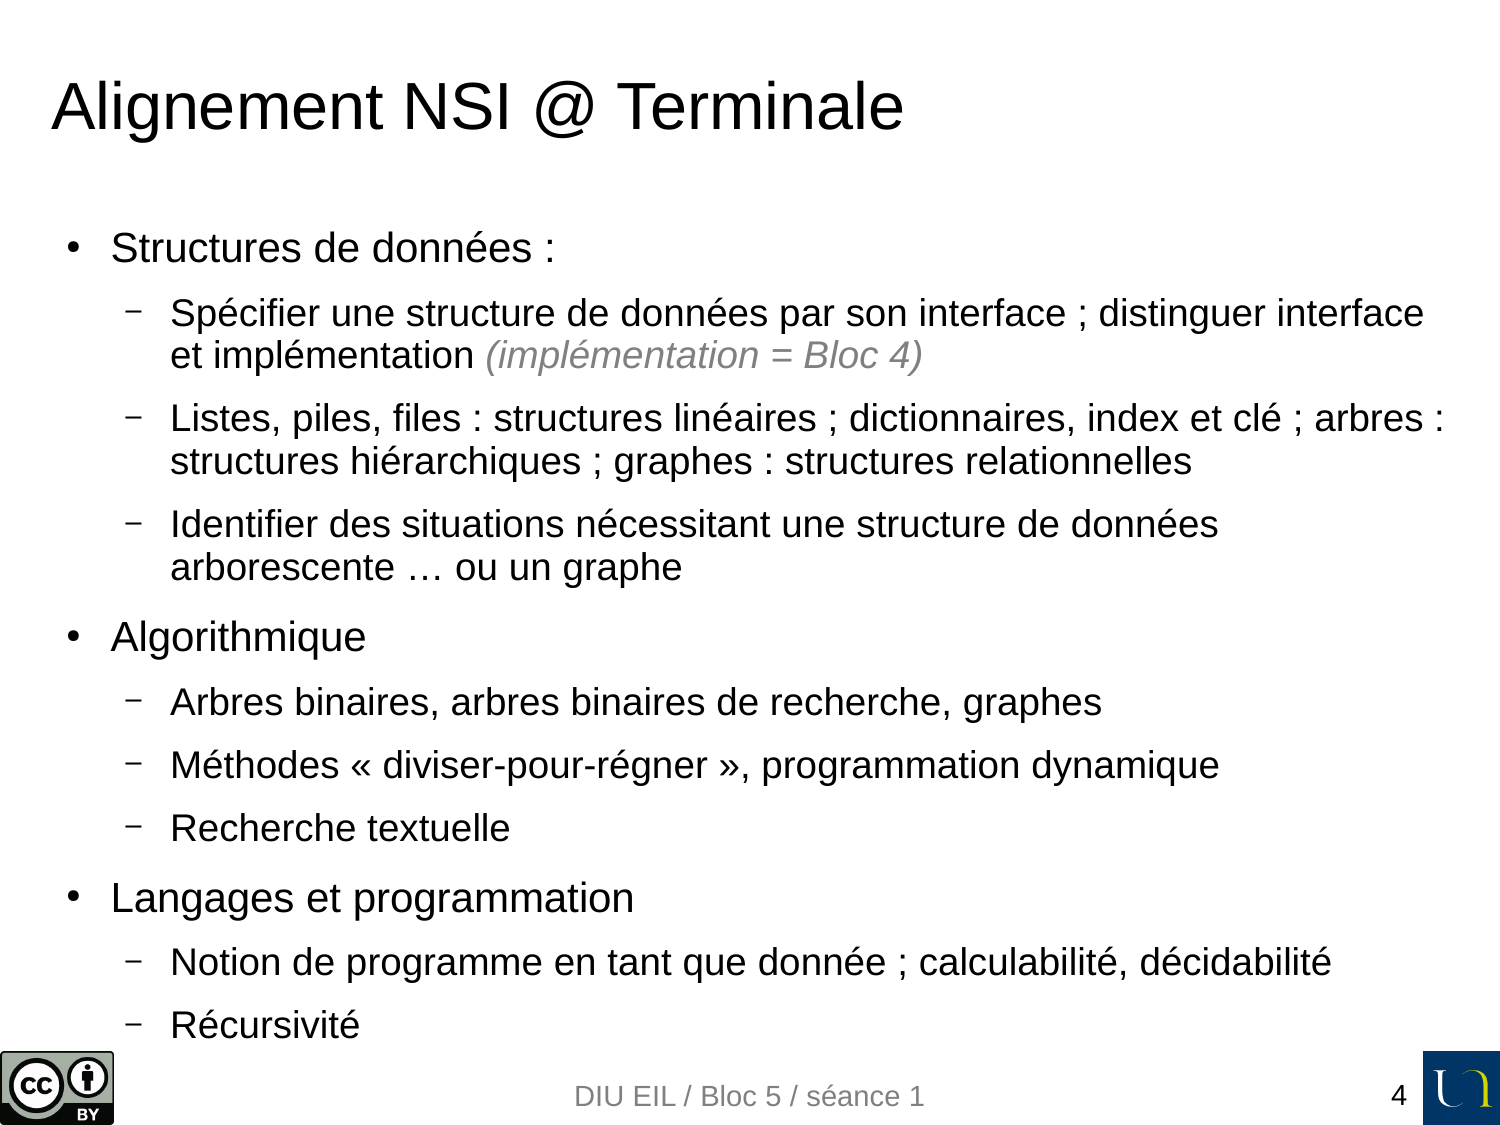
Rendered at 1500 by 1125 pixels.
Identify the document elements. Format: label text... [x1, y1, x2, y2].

title Alignement NSI @ Terminale [51, 44, 1449, 170]
picture [0, 1051, 114, 1125]
picture [1417, 1051, 1500, 1125]
list Structures de données : Spécifier une structure de données par son interface ; distinguer interface et implémentation (implémentation = Bloc 4) Listes, piles, files : structures linéaires ; dictionnaires, index et clé ; arbres : structures hiérarchiques ; graphes : structures relationnelles Identifier des situations nécessitant une structure de données arborescente … ou un graphe Algorithmique Arbres binaires, arbres binaires de recherche, graphes Méthodes « diviser-pour-régner », programmation dynamique Recherche textuelle Langages et programmation Notion de programme en tant que donnée ; calculabilité, décidabilité Récursivité [51, 224, 1449, 1052]
